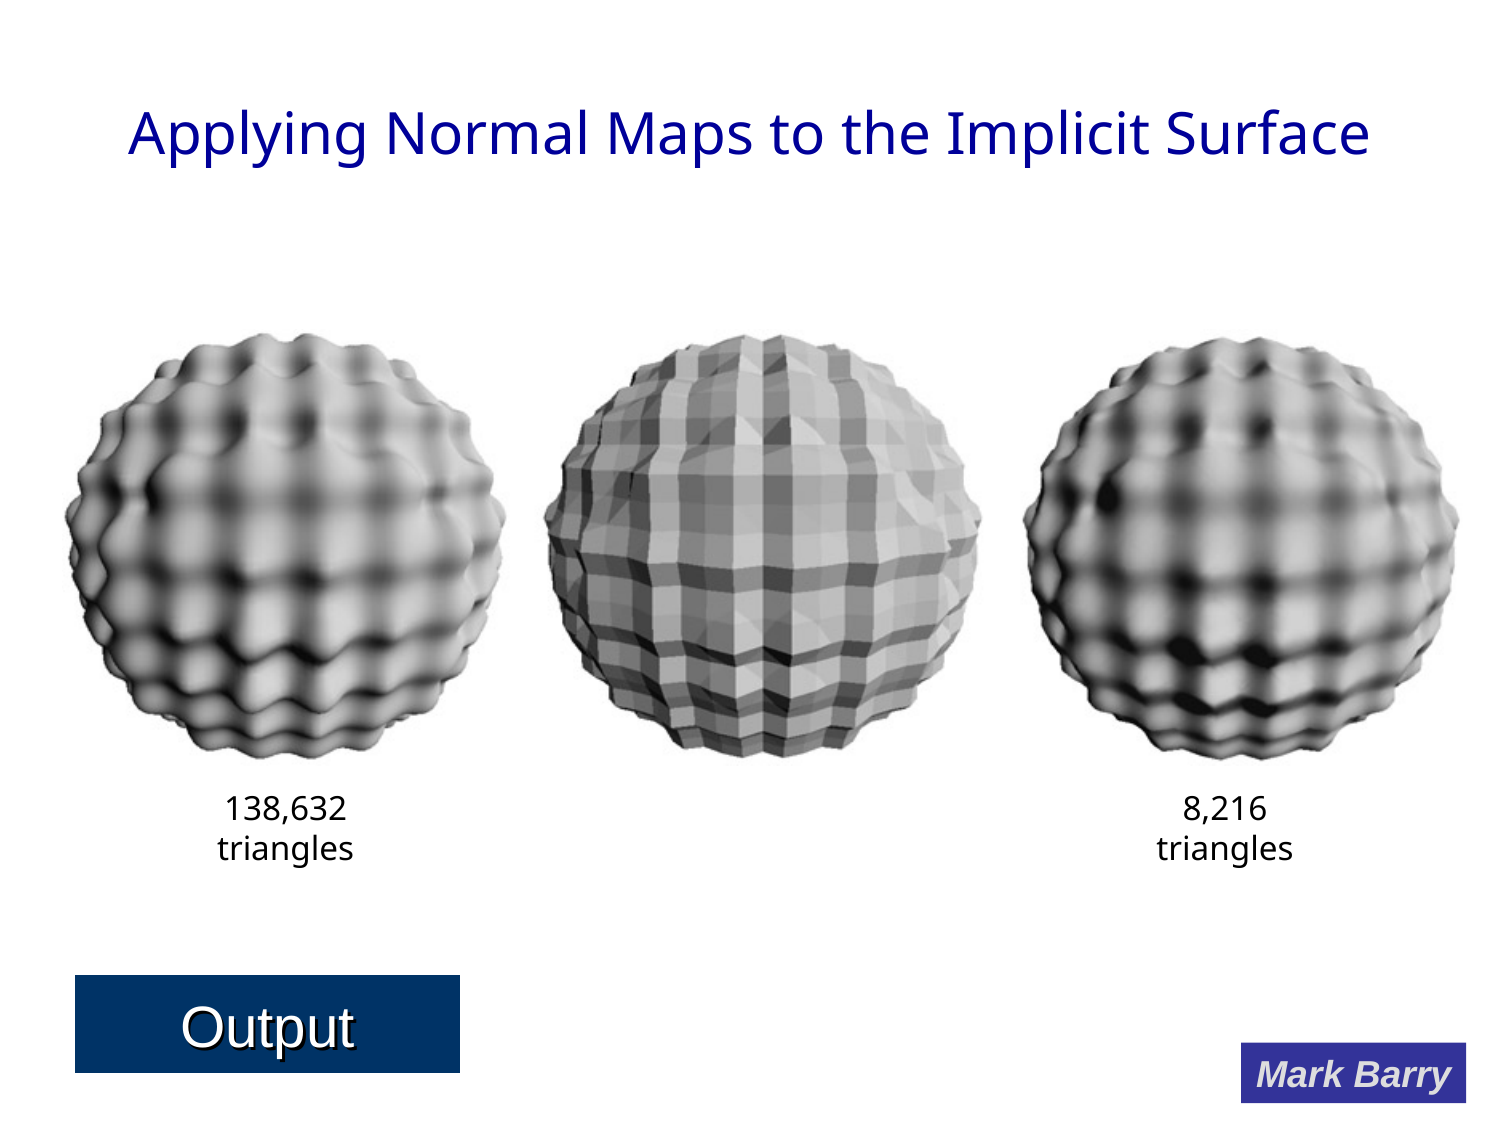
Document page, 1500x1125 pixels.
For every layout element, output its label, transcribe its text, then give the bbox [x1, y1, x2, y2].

title Applying Normal Maps to the Implicit Surface [37, 37, 1463, 225]
text_box 138,632 triangles [202, 779, 370, 875]
text_box 8,216 triangles [1141, 779, 1309, 875]
text_box Output [76, 976, 460, 1073]
picture [62, 329, 1463, 766]
text_box Mark Barry [1241, 1042, 1467, 1104]
